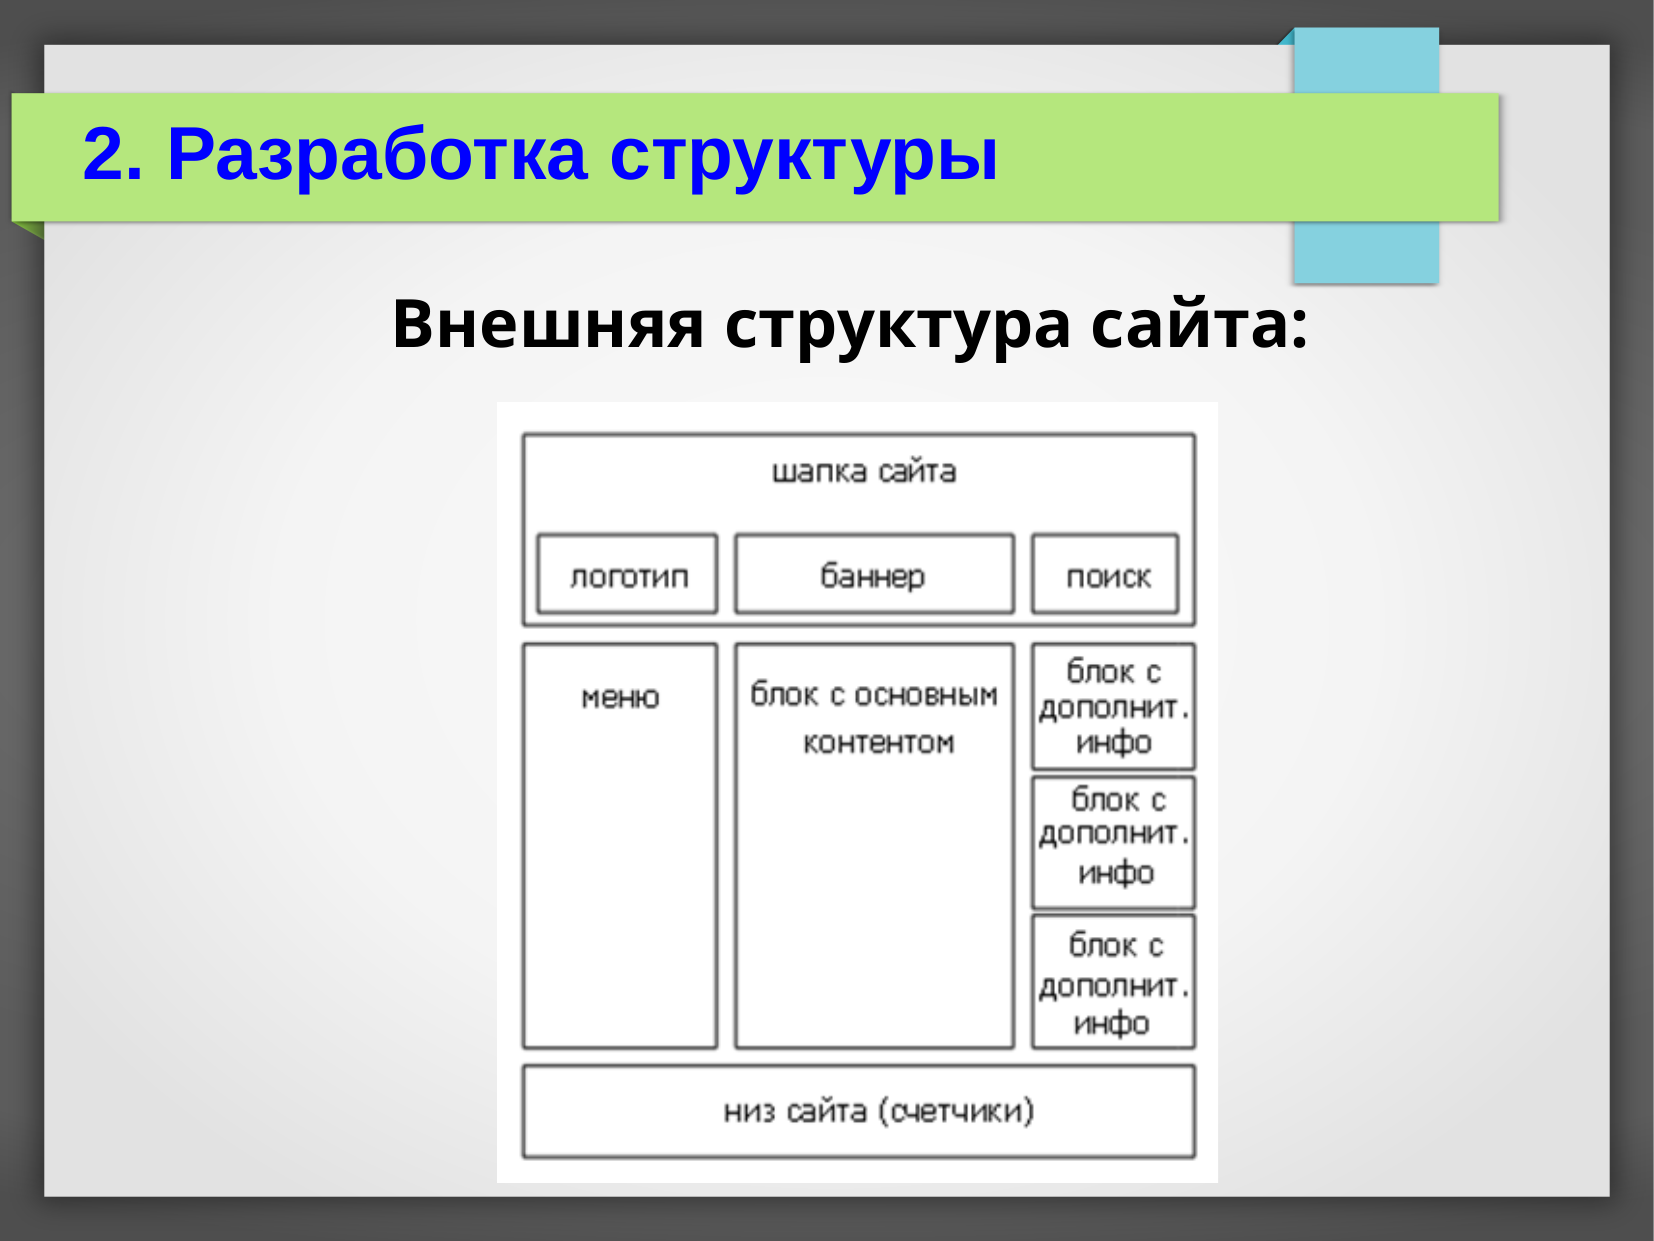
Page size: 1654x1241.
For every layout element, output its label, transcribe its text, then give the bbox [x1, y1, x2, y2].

picture [0, 0, 1654, 1241]
subtitle Внешняя структура сайта: [82, 274, 1619, 425]
title 2. Разработка структуры [82, 94, 1264, 213]
